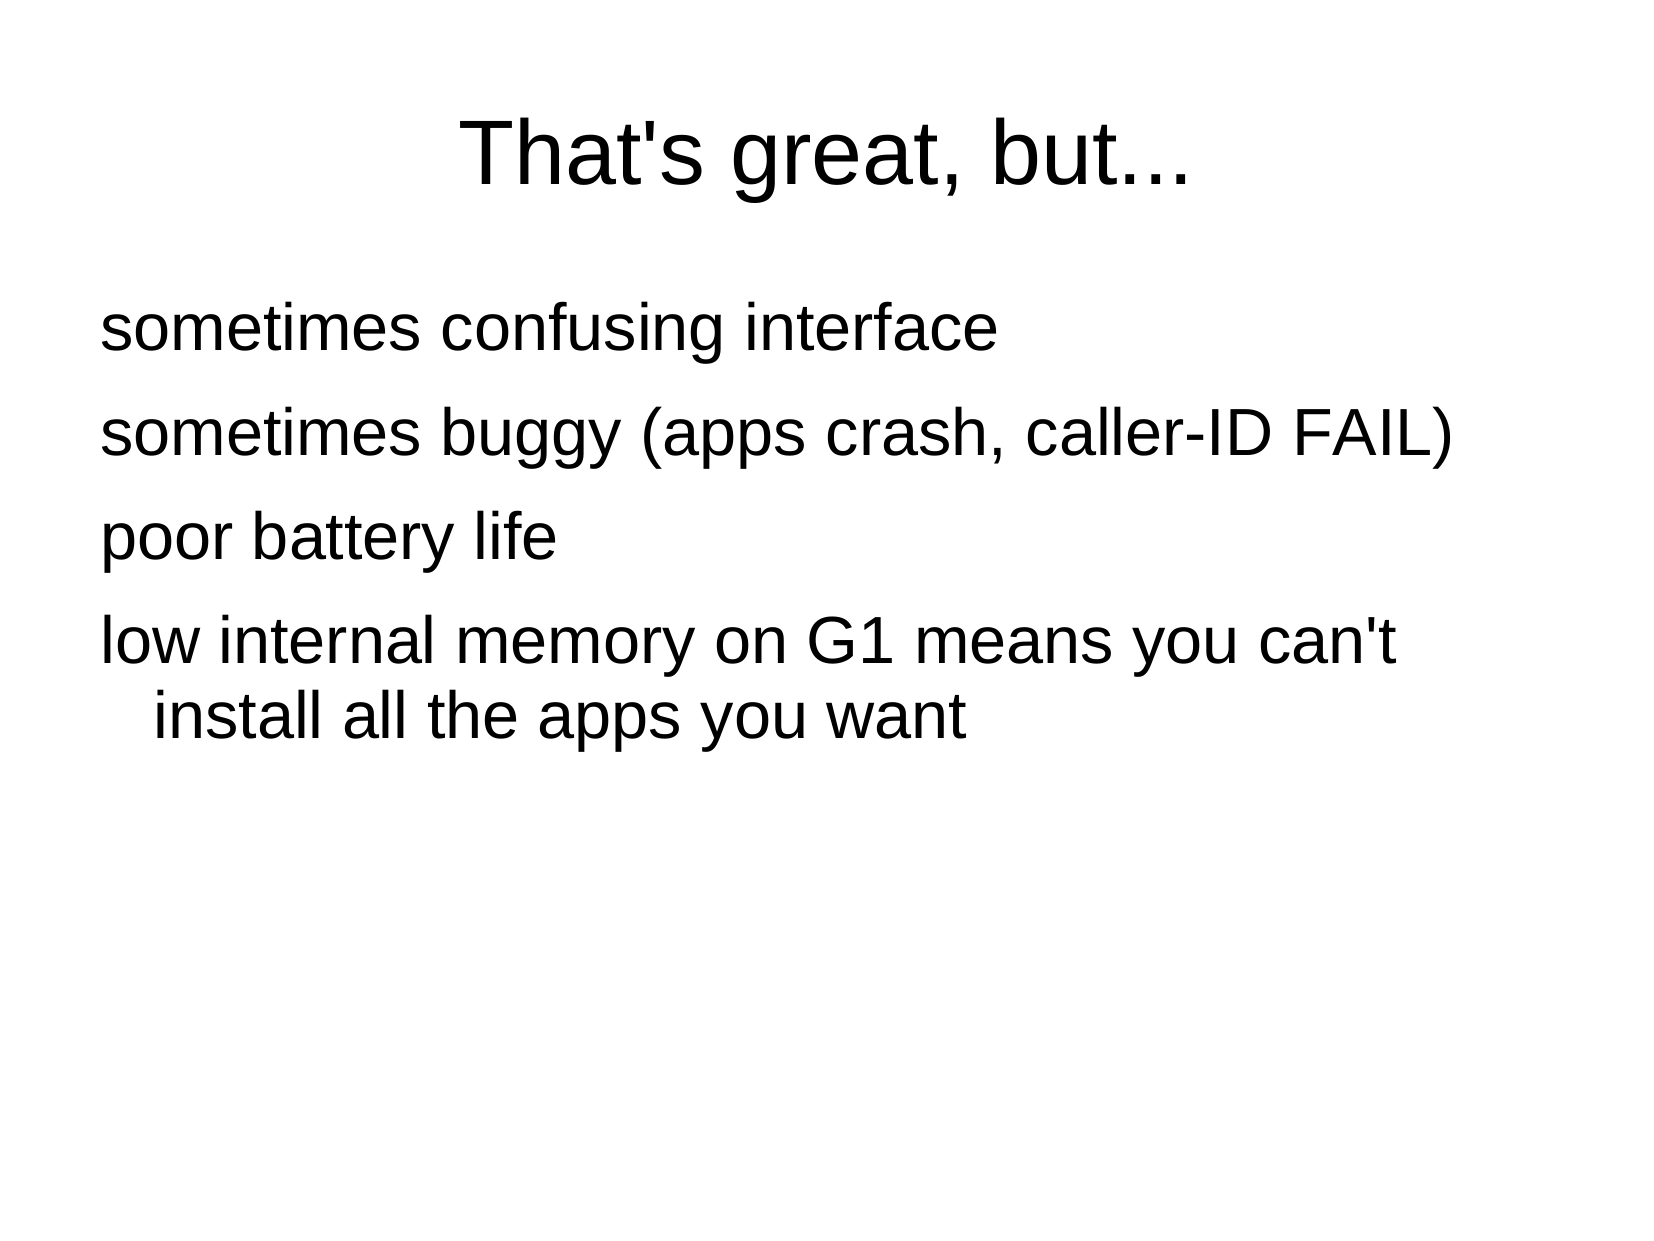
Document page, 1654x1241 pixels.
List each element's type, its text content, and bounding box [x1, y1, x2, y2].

title That's great, but... [82, 56, 1571, 250]
list sometimes confusing interface sometimes buggy (apps crash, caller-ID FAIL) poor battery life low internal memory on G1 means you can't install all the apps you want [82, 290, 1571, 1094]
